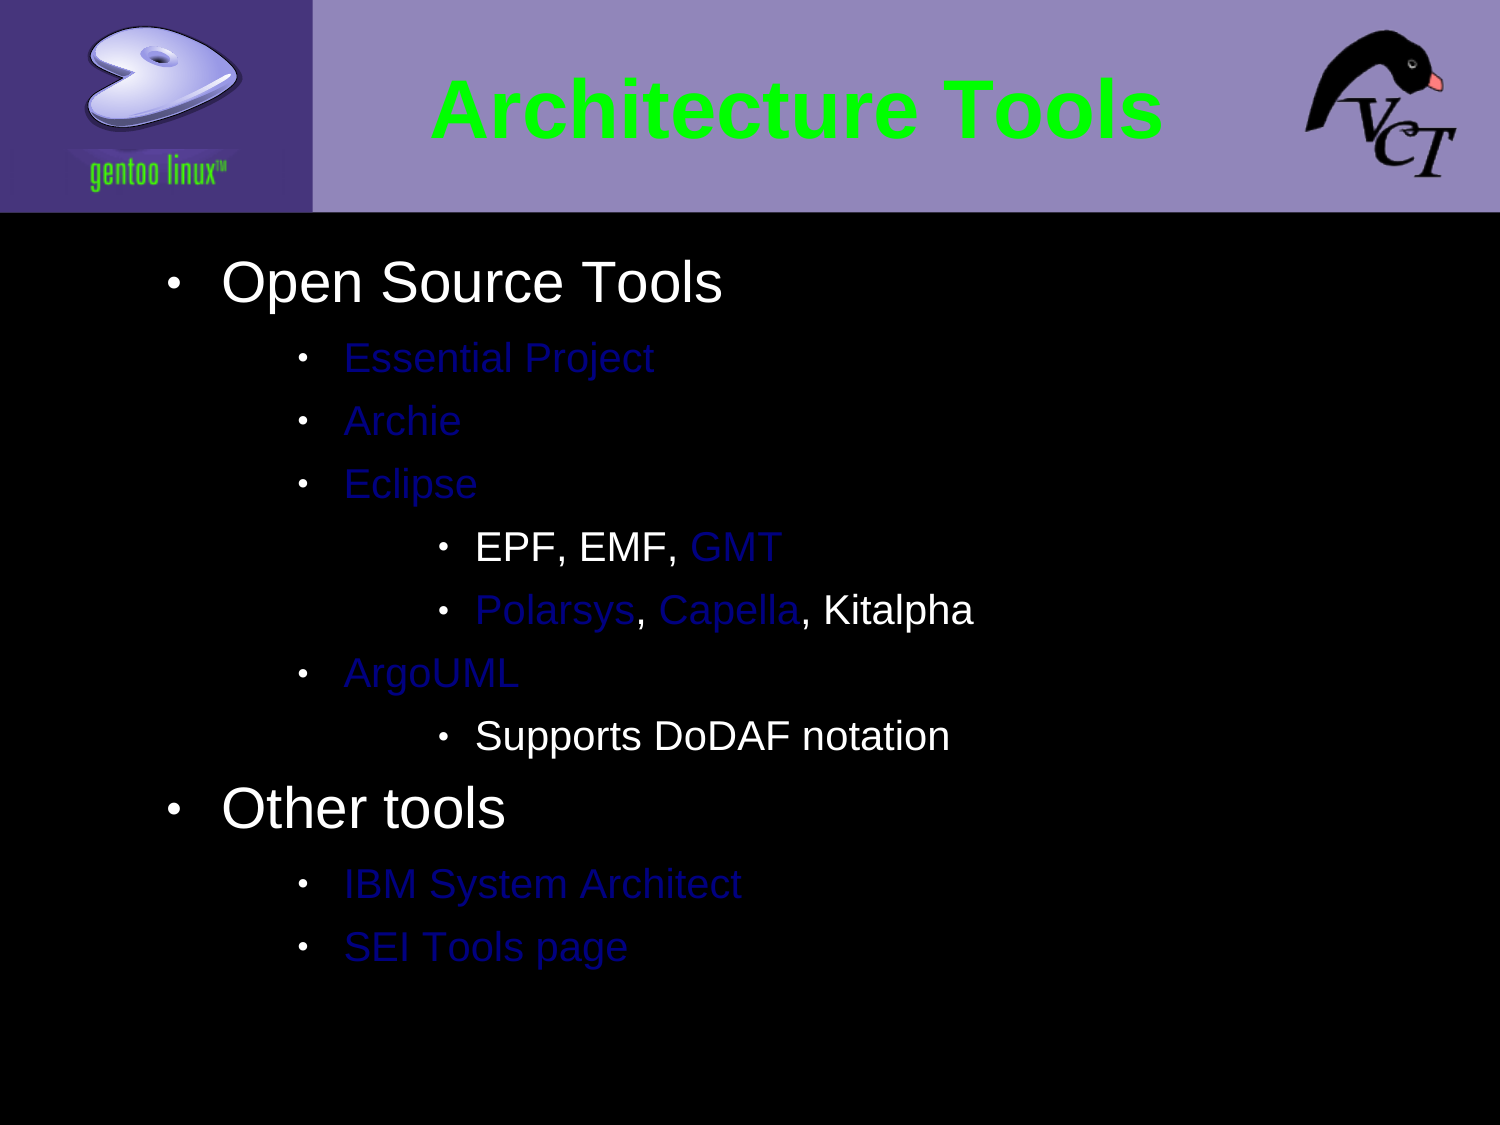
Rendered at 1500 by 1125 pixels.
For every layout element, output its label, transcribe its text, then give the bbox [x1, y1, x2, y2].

title Architecture Tools [324, 12, 1271, 201]
picture [1292, 21, 1471, 189]
list Open Source Tools Essential Project Archie Eclipse EPF, EMF, GMT Polarsys, Capella, Kitalpha ArgoUML Supports DoDAF notation Other tools IBM System Architect SEI Tools page [99, 249, 1388, 971]
picture [0, 149, 300, 195]
